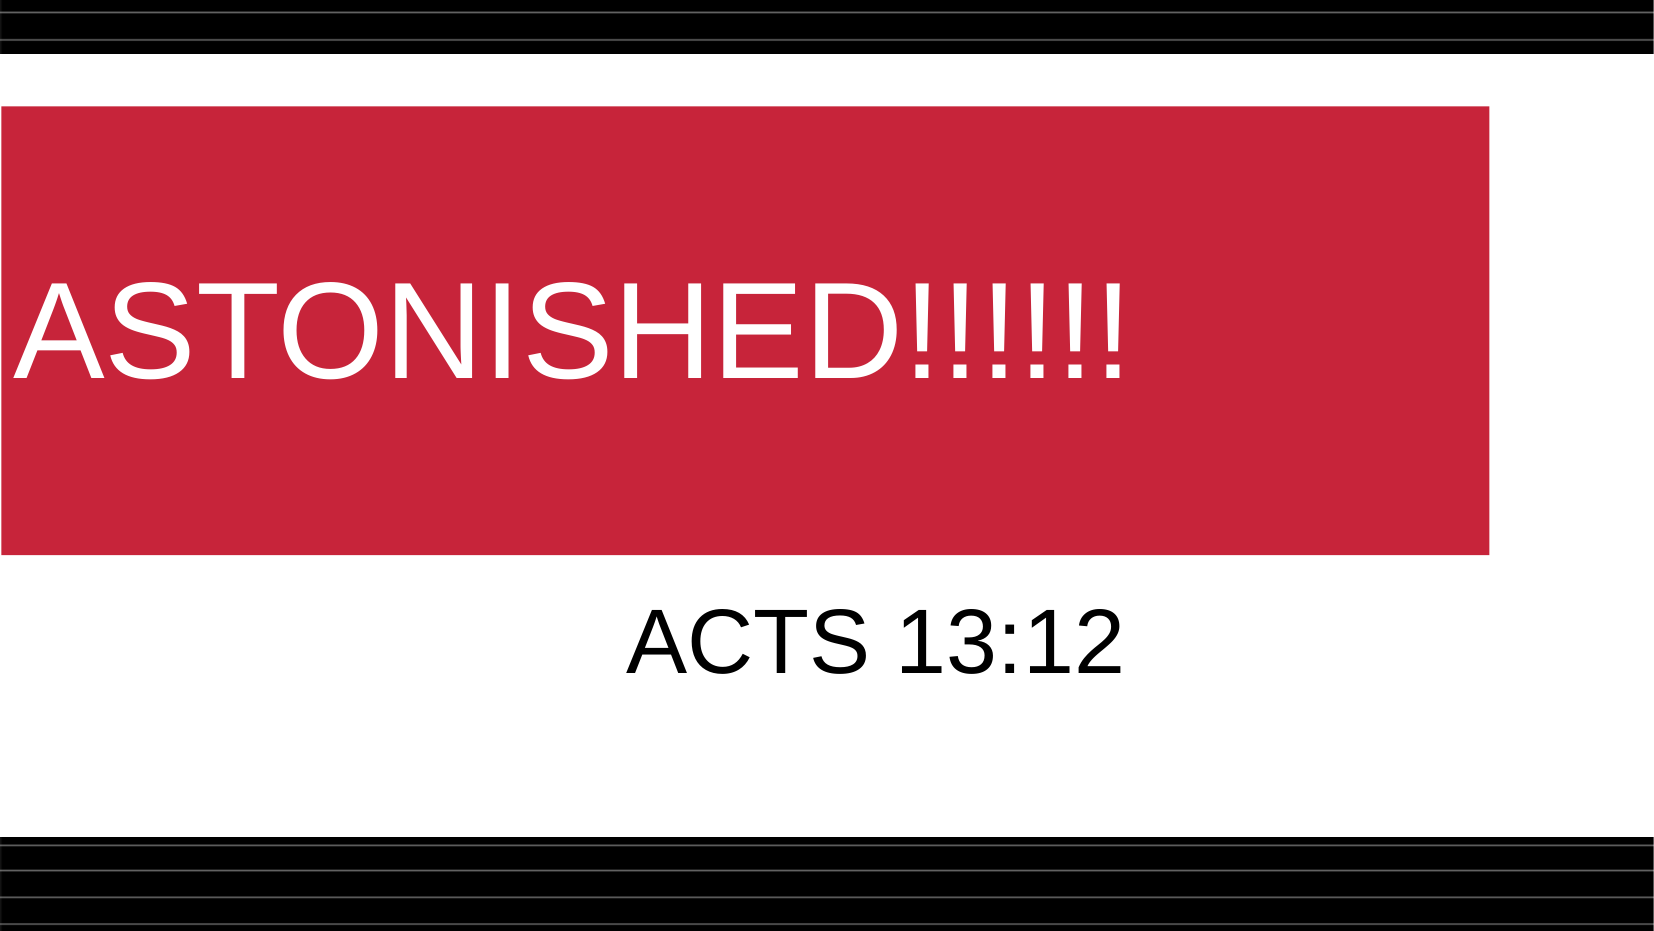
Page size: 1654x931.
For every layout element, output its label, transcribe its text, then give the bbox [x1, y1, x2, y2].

picture [0, 837, 1654, 931]
title ASTONISHED!!!!!! [1, 106, 1490, 556]
subtitle ACTS 13:12 [625, 590, 1489, 804]
picture [0, 0, 1654, 54]
